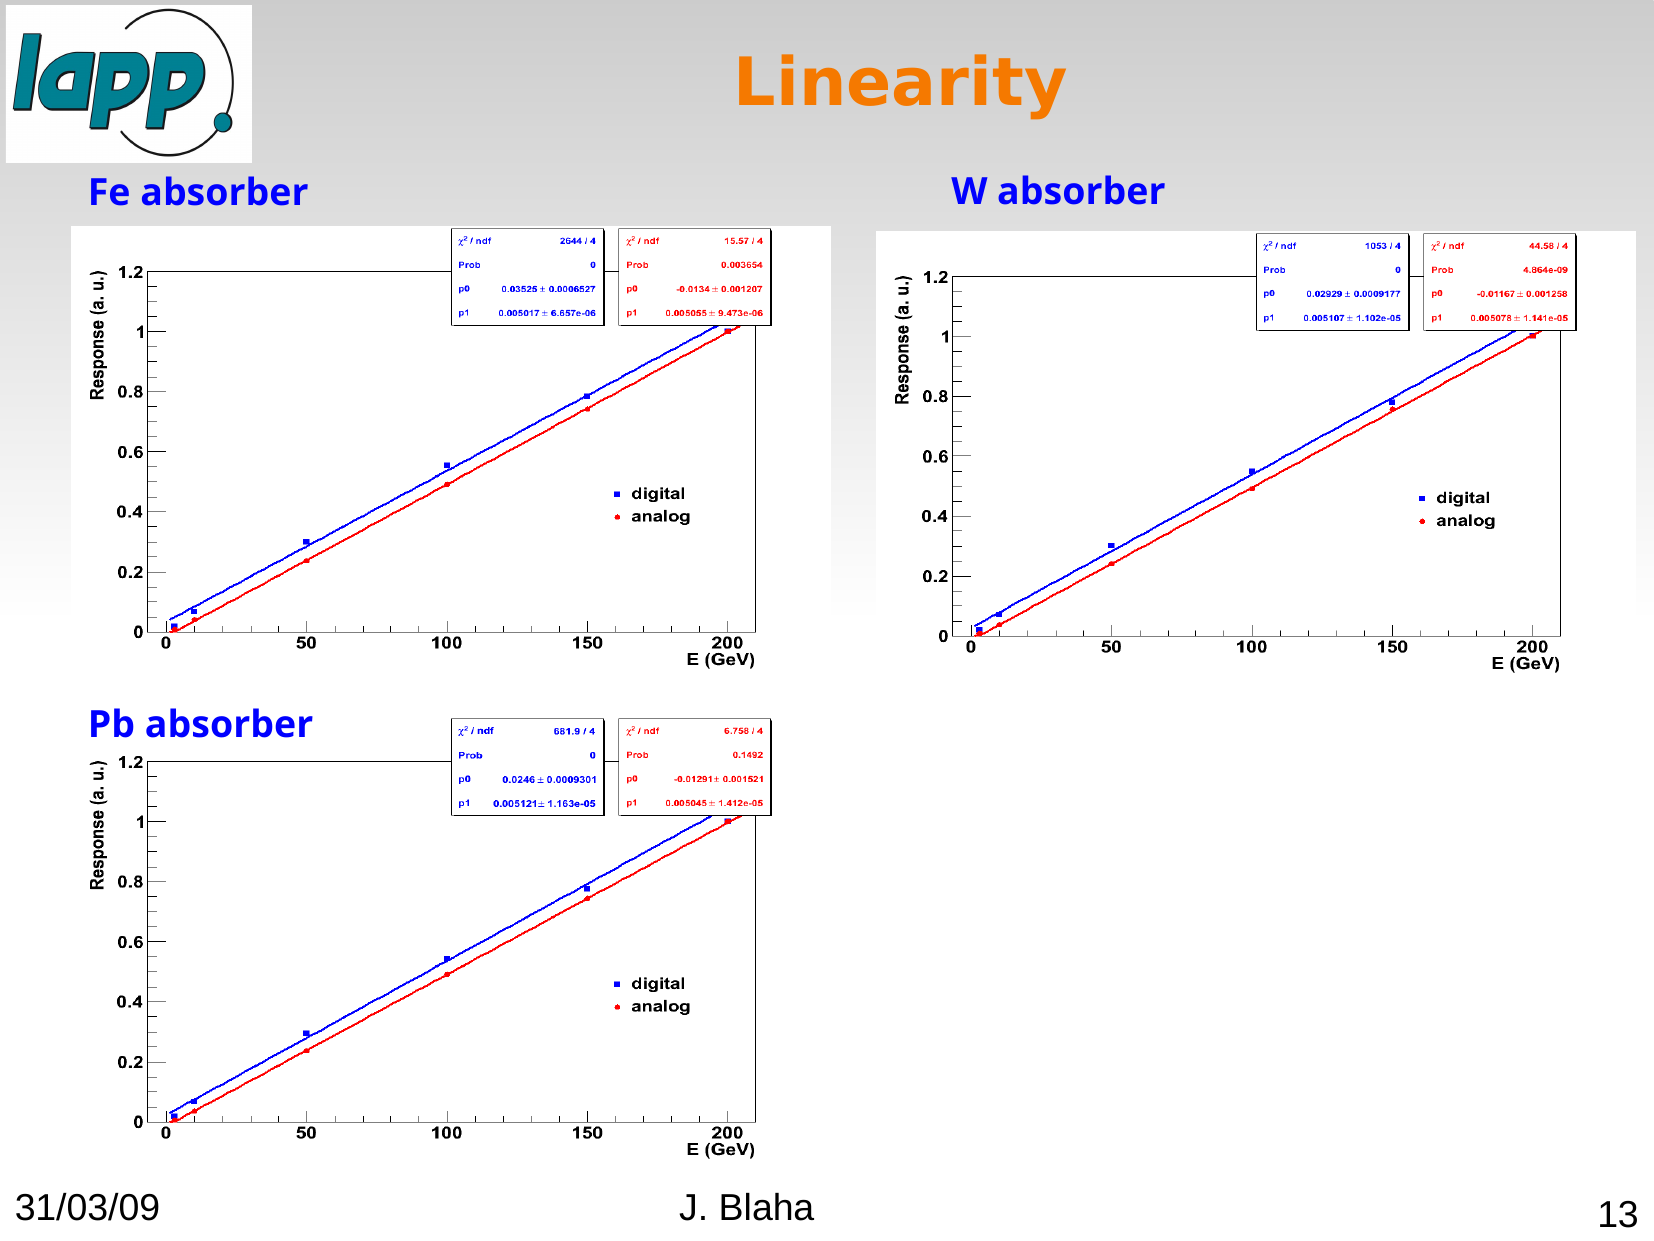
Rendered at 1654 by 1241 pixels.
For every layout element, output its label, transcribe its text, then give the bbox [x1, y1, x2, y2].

text_box 12 [1575, 1186, 1654, 1241]
picture [5, 5, 252, 163]
text_box J. Blaha [653, 1179, 1000, 1241]
text_box 31/03/09 [0, 1179, 177, 1241]
picture [876, 231, 1636, 681]
text_box W absorber [936, 159, 1305, 220]
title Linearity [148, 8, 1654, 157]
text_box Pb absorber [73, 692, 442, 753]
picture [71, 716, 831, 1167]
picture [71, 226, 831, 677]
text_box Fe absorber [73, 160, 442, 221]
